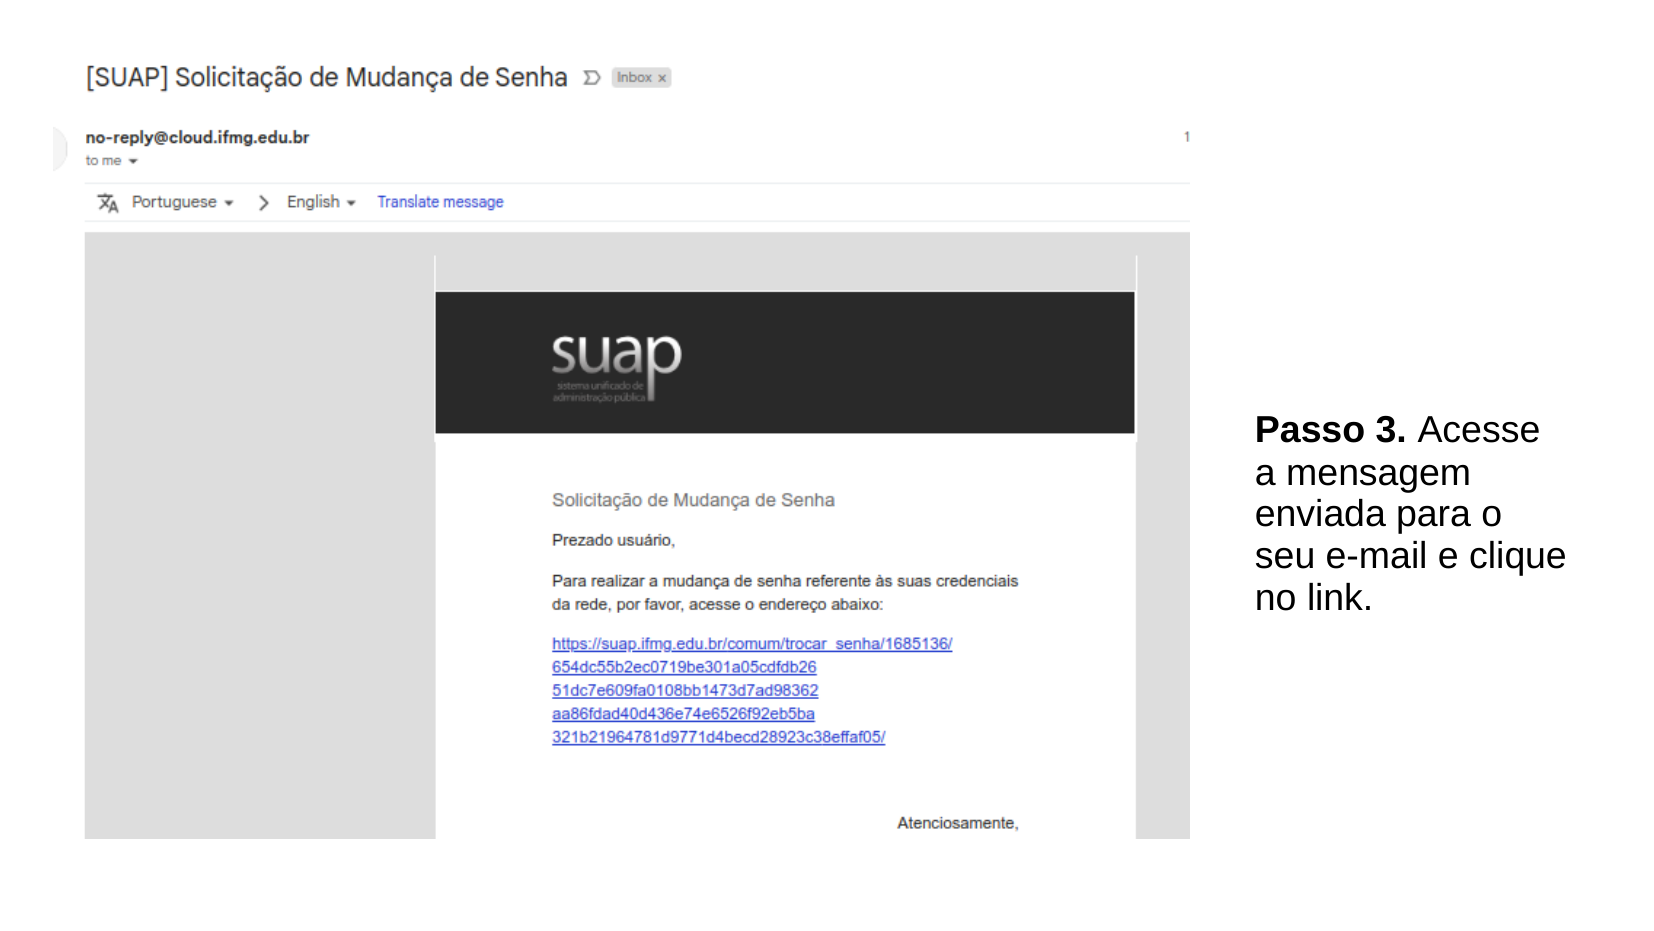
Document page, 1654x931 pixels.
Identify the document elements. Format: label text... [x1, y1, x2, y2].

picture [53, 53, 1190, 839]
text_box Passo 3. Acesse a mensagem enviada para o seu e-mail e clique no link. [1240, 401, 1583, 627]
